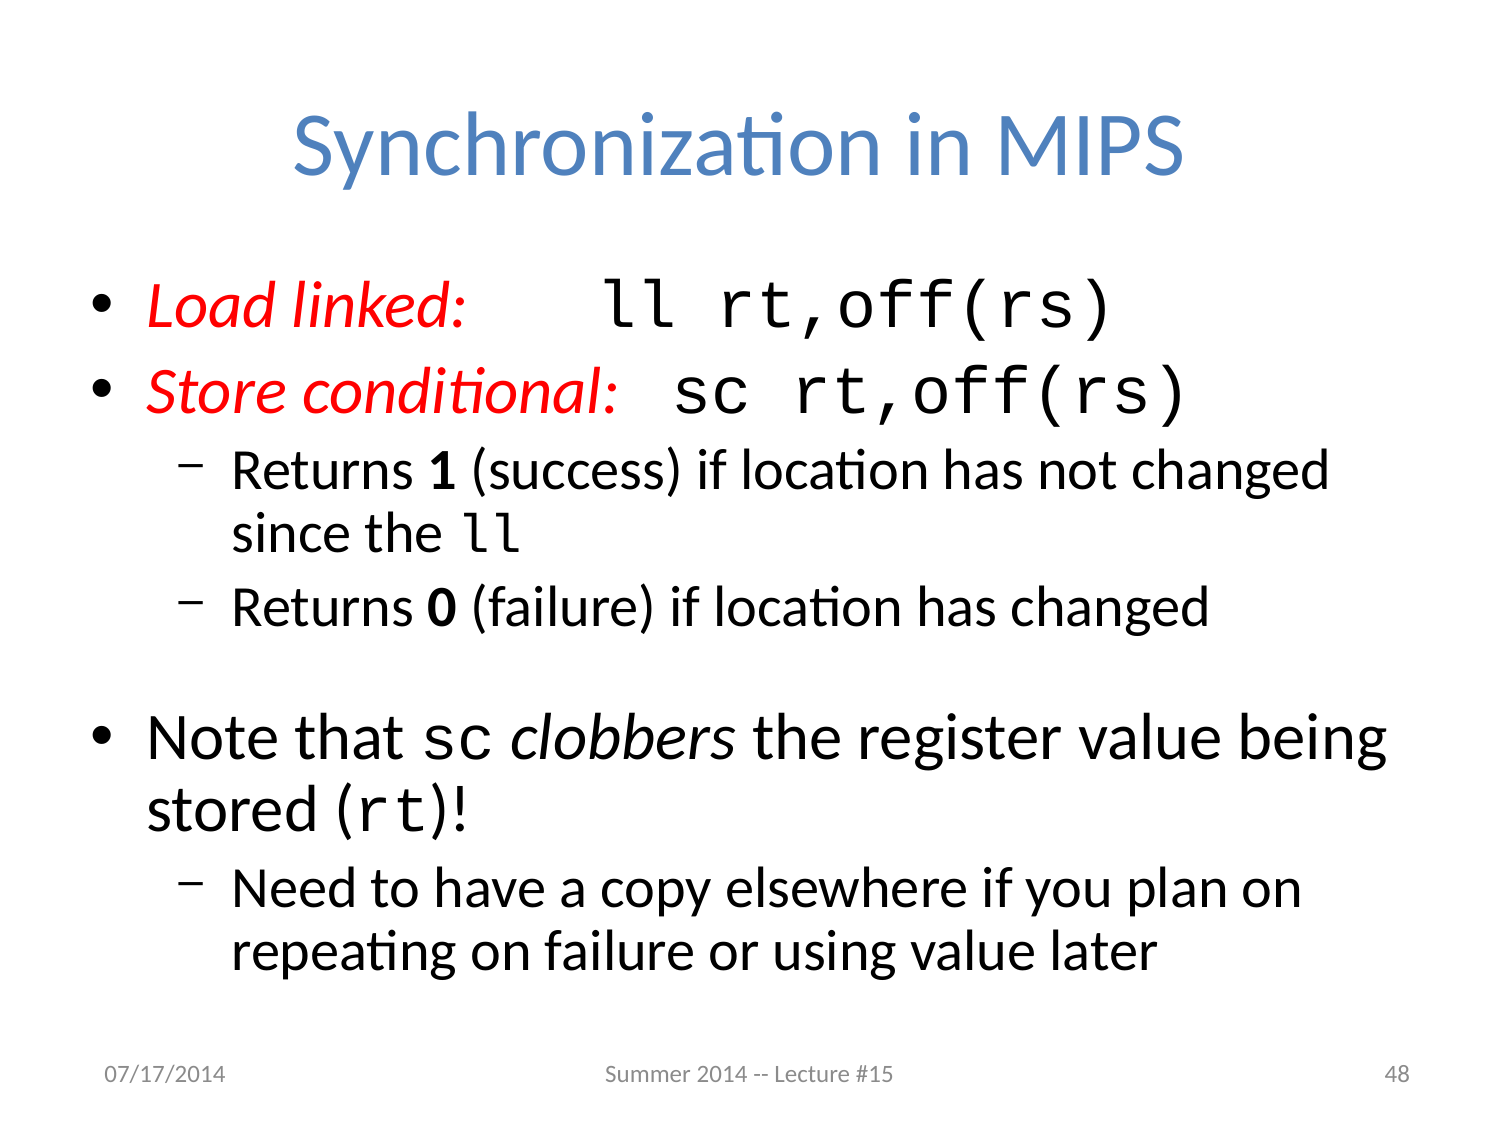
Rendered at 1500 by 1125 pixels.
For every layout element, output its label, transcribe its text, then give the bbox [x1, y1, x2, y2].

footer Summer 2014 -- Lecture #15 [512, 1042, 988, 1103]
title Synchronization in MIPS [75, 45, 1425, 233]
slide_number 07/17/2014 [89, 1042, 440, 1103]
slide_number <number> [1074, 1042, 1425, 1103]
list Load linked: ll rt,off(rs) Store conditional: sc rt,off(rs) Returns 1 (success) if location has not changed since the ll Returns 0 (failure) if location has changed Note that sc clobbers the register value being stored (rt)! Need to have a copy elsewhere if you plan on repeating on failure or using value later [75, 262, 1425, 1073]
